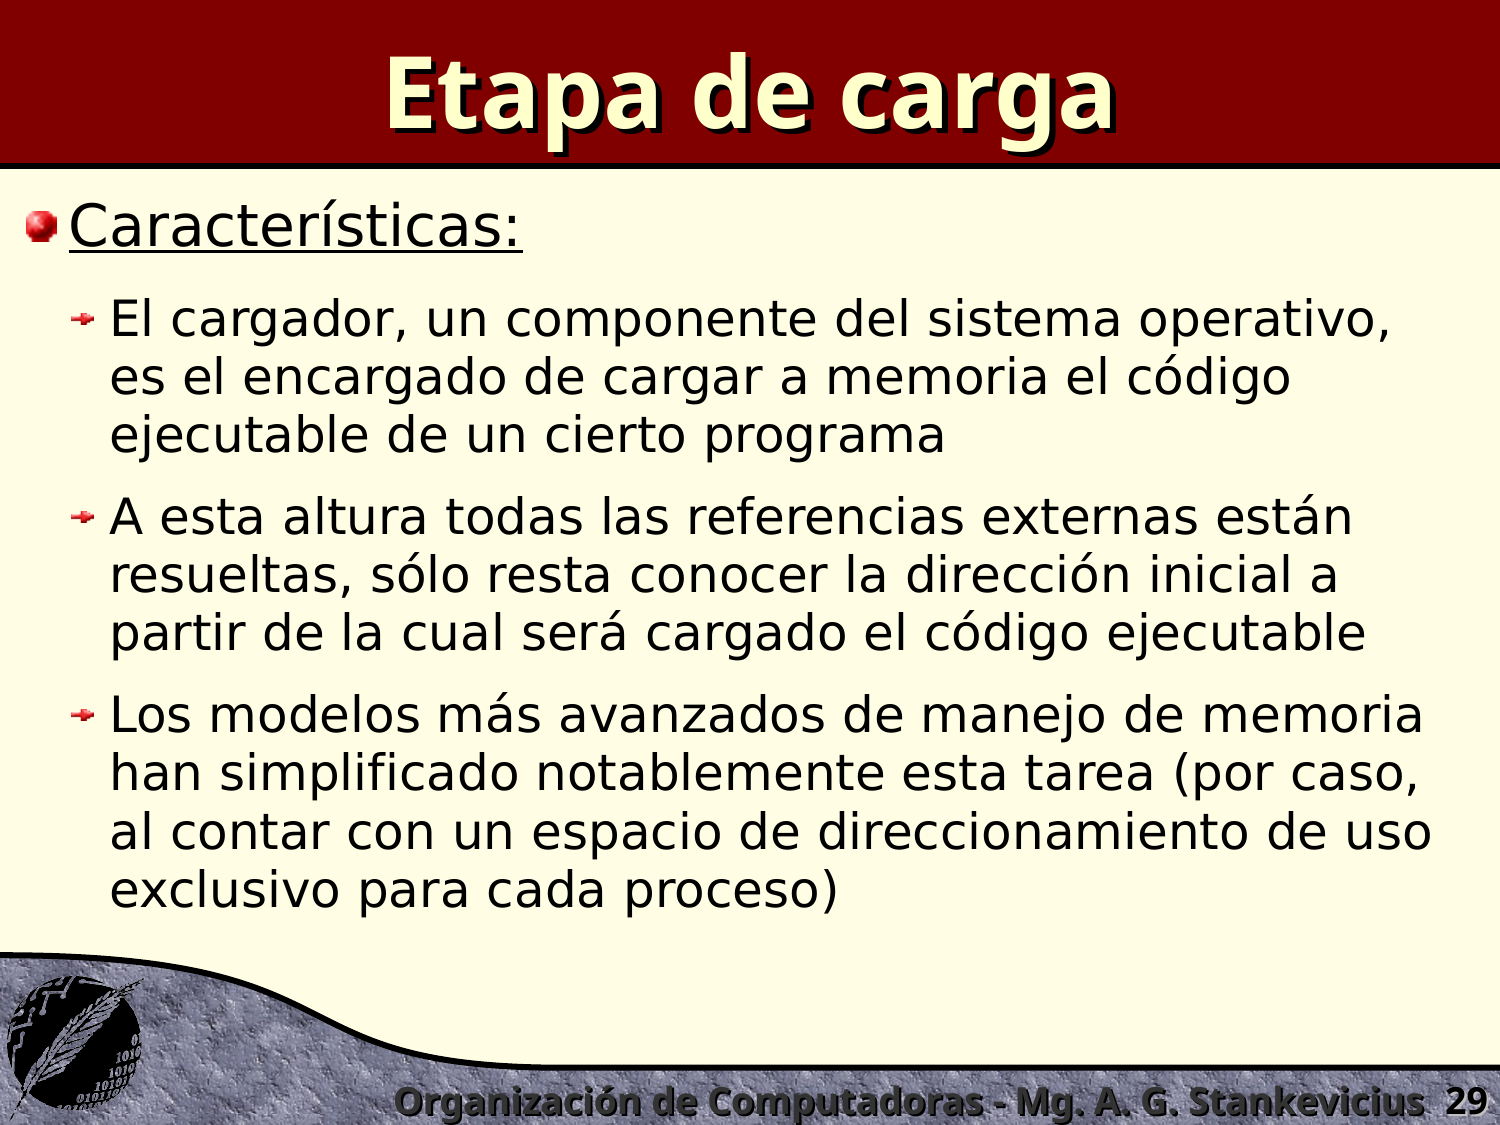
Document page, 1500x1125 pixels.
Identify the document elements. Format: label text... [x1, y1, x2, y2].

picture [0, 959, 1500, 1125]
picture [802, 1100, 806, 1110]
picture [1058, 1100, 1065, 1110]
list Características: El cargador, un componente del sistema operativo, es el encargado de cargar a memoria el código ejecutable de un cierto programa A esta altura todas las referencias externas están resueltas, sólo resta conocer la dirección inicial a partir de la cual será cargado el código ejecutable Los modelos más avanzados de manejo de memoria han simplificado notablemente esta tarea (por caso, al contar con un espacio de direccionamiento de uso exclusivo para cada proceso) [11, 192, 1486, 935]
title Etapa de carga [15, 5, 1485, 160]
picture [448, 1100, 455, 1110]
